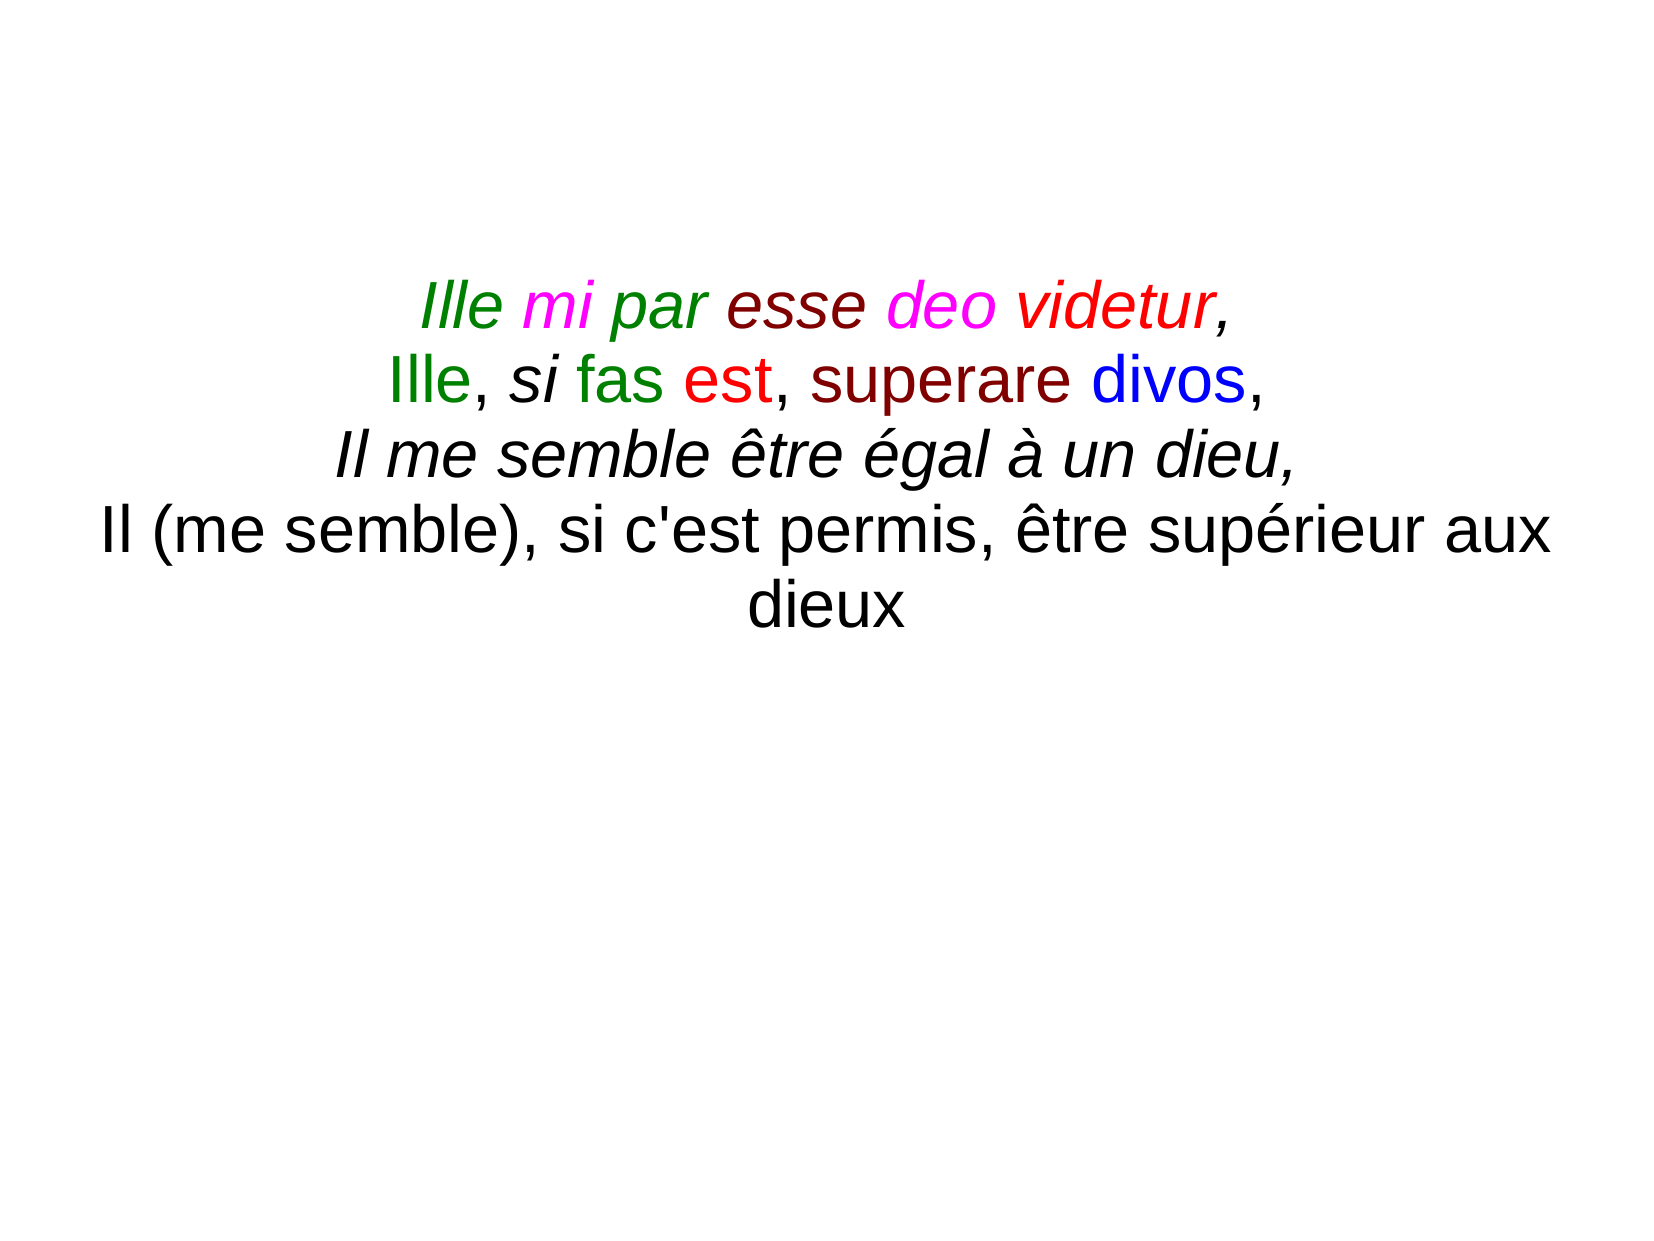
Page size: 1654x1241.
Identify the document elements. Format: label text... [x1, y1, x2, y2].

subtitle Ille mi par esse deo videtur, Ille, si fas est, superare divos, Il me semble être égal à un dieu, Il (me semble), si c'est permis, être supérieur aux dieux [82, 49, 1571, 1010]
